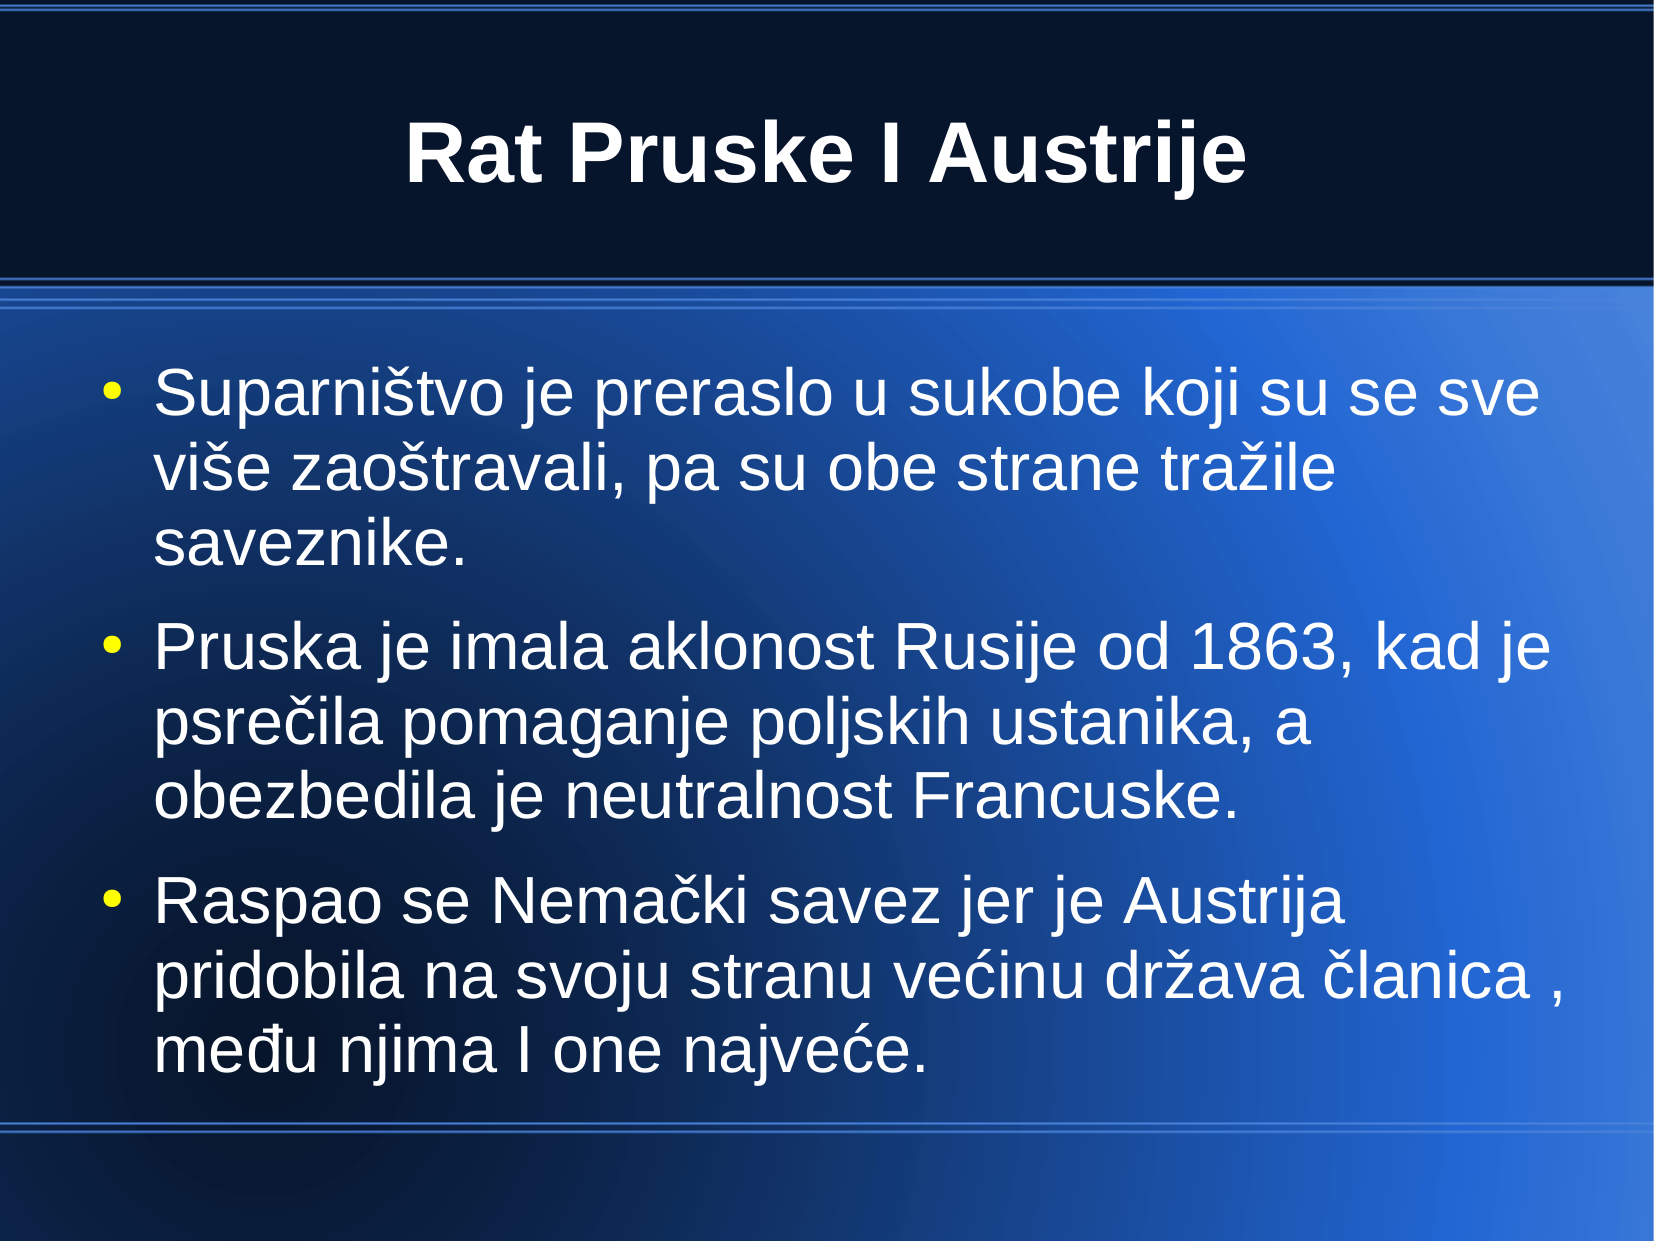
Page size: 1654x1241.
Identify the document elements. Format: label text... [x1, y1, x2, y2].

title Rat Pruske I Austrije [82, 49, 1571, 257]
list Suparništvo je preraslo u sukobe koji su se sve više zaoštravali, pa su obe strane tražile saveznike. Pruska je imala aklonost Rusije od 1863, kad je psrečila pomaganje poljskih ustanika, a obezbedila je neutralnost Francuske. Raspao se Nemački savez jer je Austrija pridobila na svoju stranu većinu država članica , među njima I one najveće. [82, 355, 1571, 1088]
picture [0, 0, 1654, 1241]
